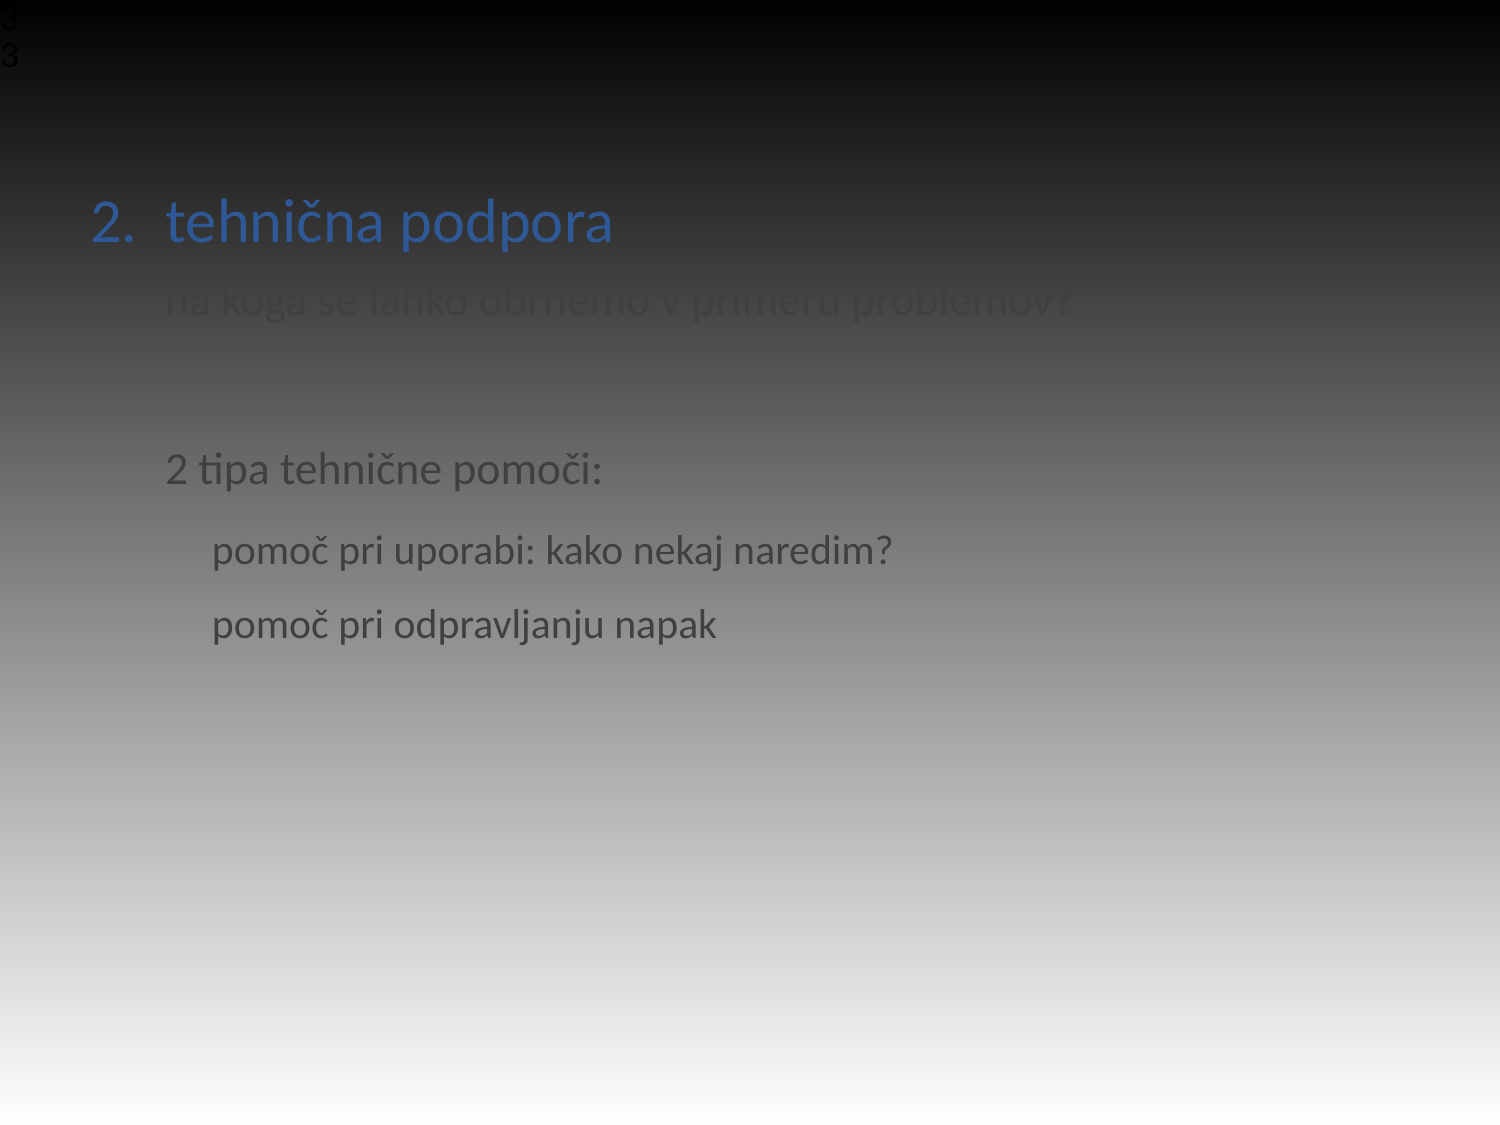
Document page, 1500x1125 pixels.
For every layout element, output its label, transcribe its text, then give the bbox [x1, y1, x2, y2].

title 2. tehnična podpora [75, 0, 1425, 262]
list na koga se lahko obrnemo v primeru problemov? 2 tipa tehnične pomoči: pomoč pri uporabi: kako nekaj naredim? pomoč pri odpravljanju napak [75, 262, 1425, 1005]
